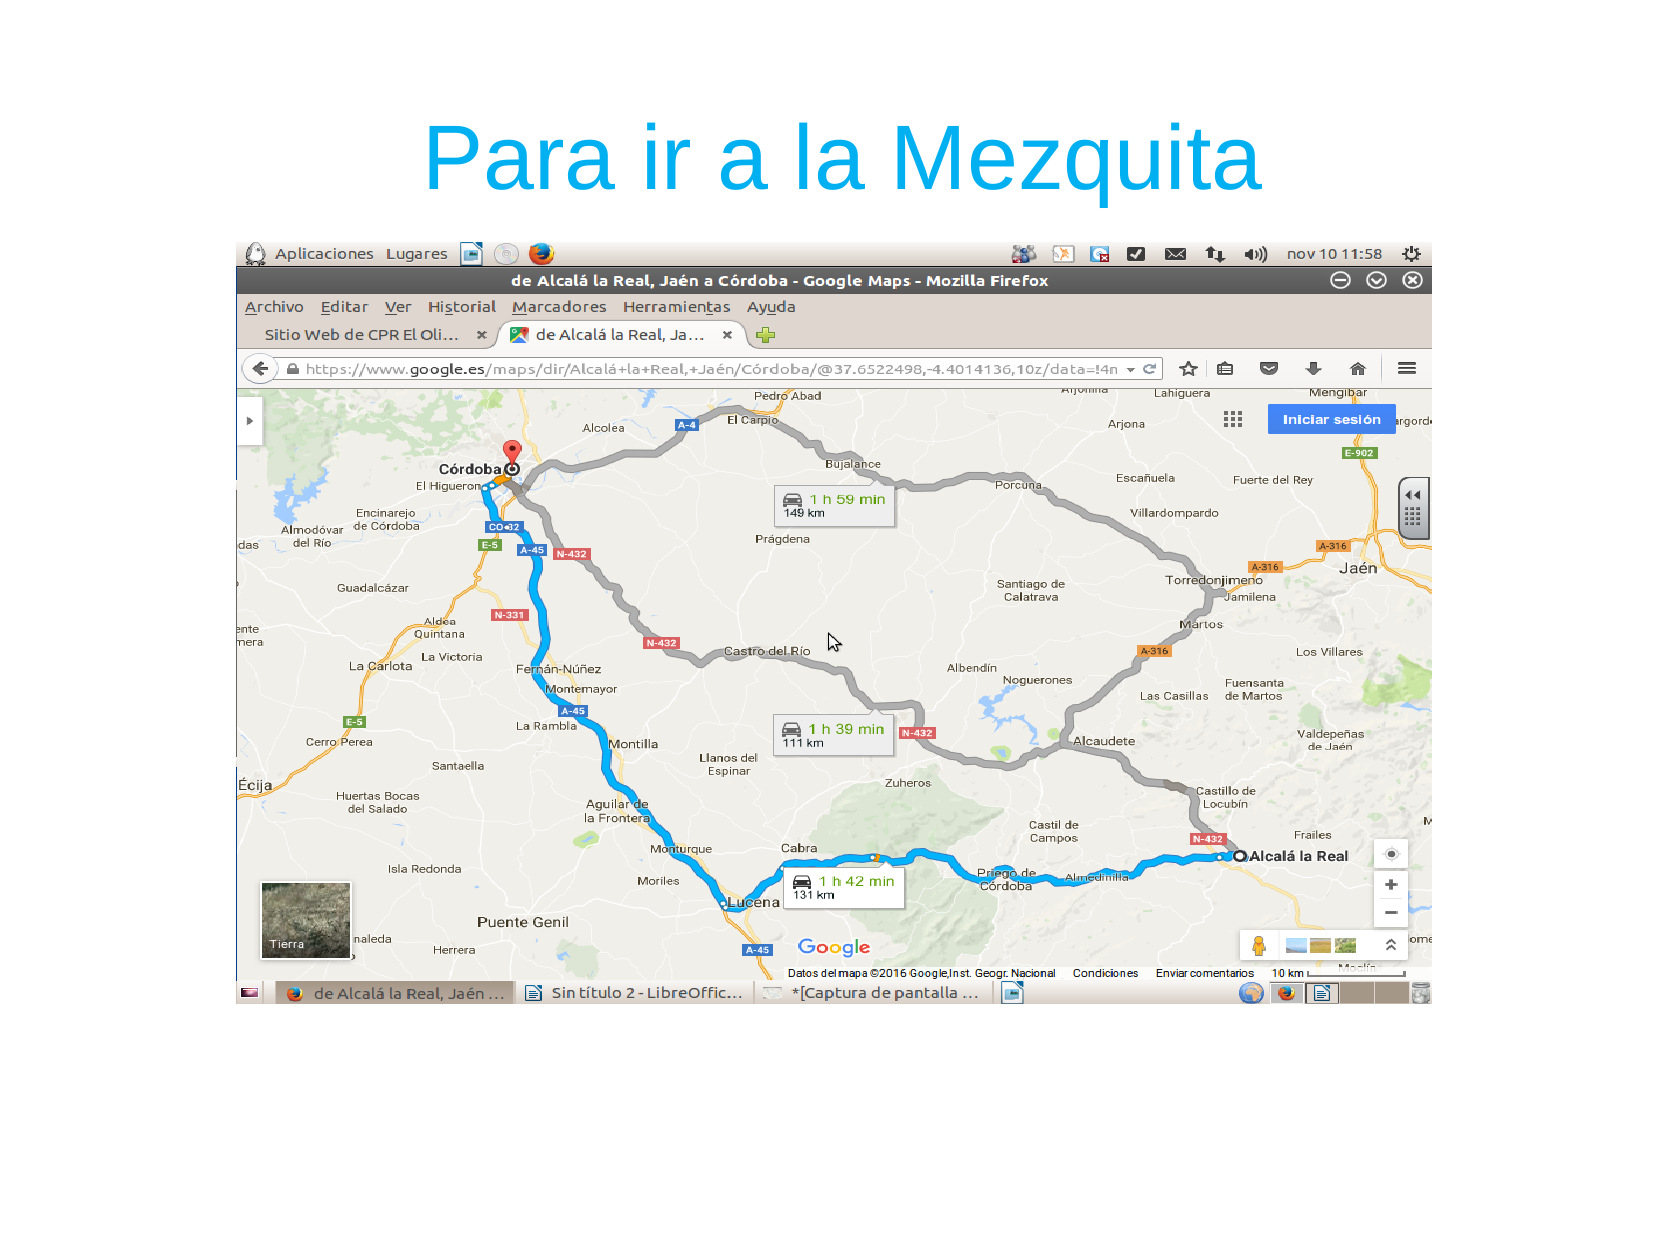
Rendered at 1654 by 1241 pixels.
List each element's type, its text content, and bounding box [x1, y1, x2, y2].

picture [236, 242, 1432, 1004]
title Para ir a la Mezquita [82, 49, 1571, 257]
